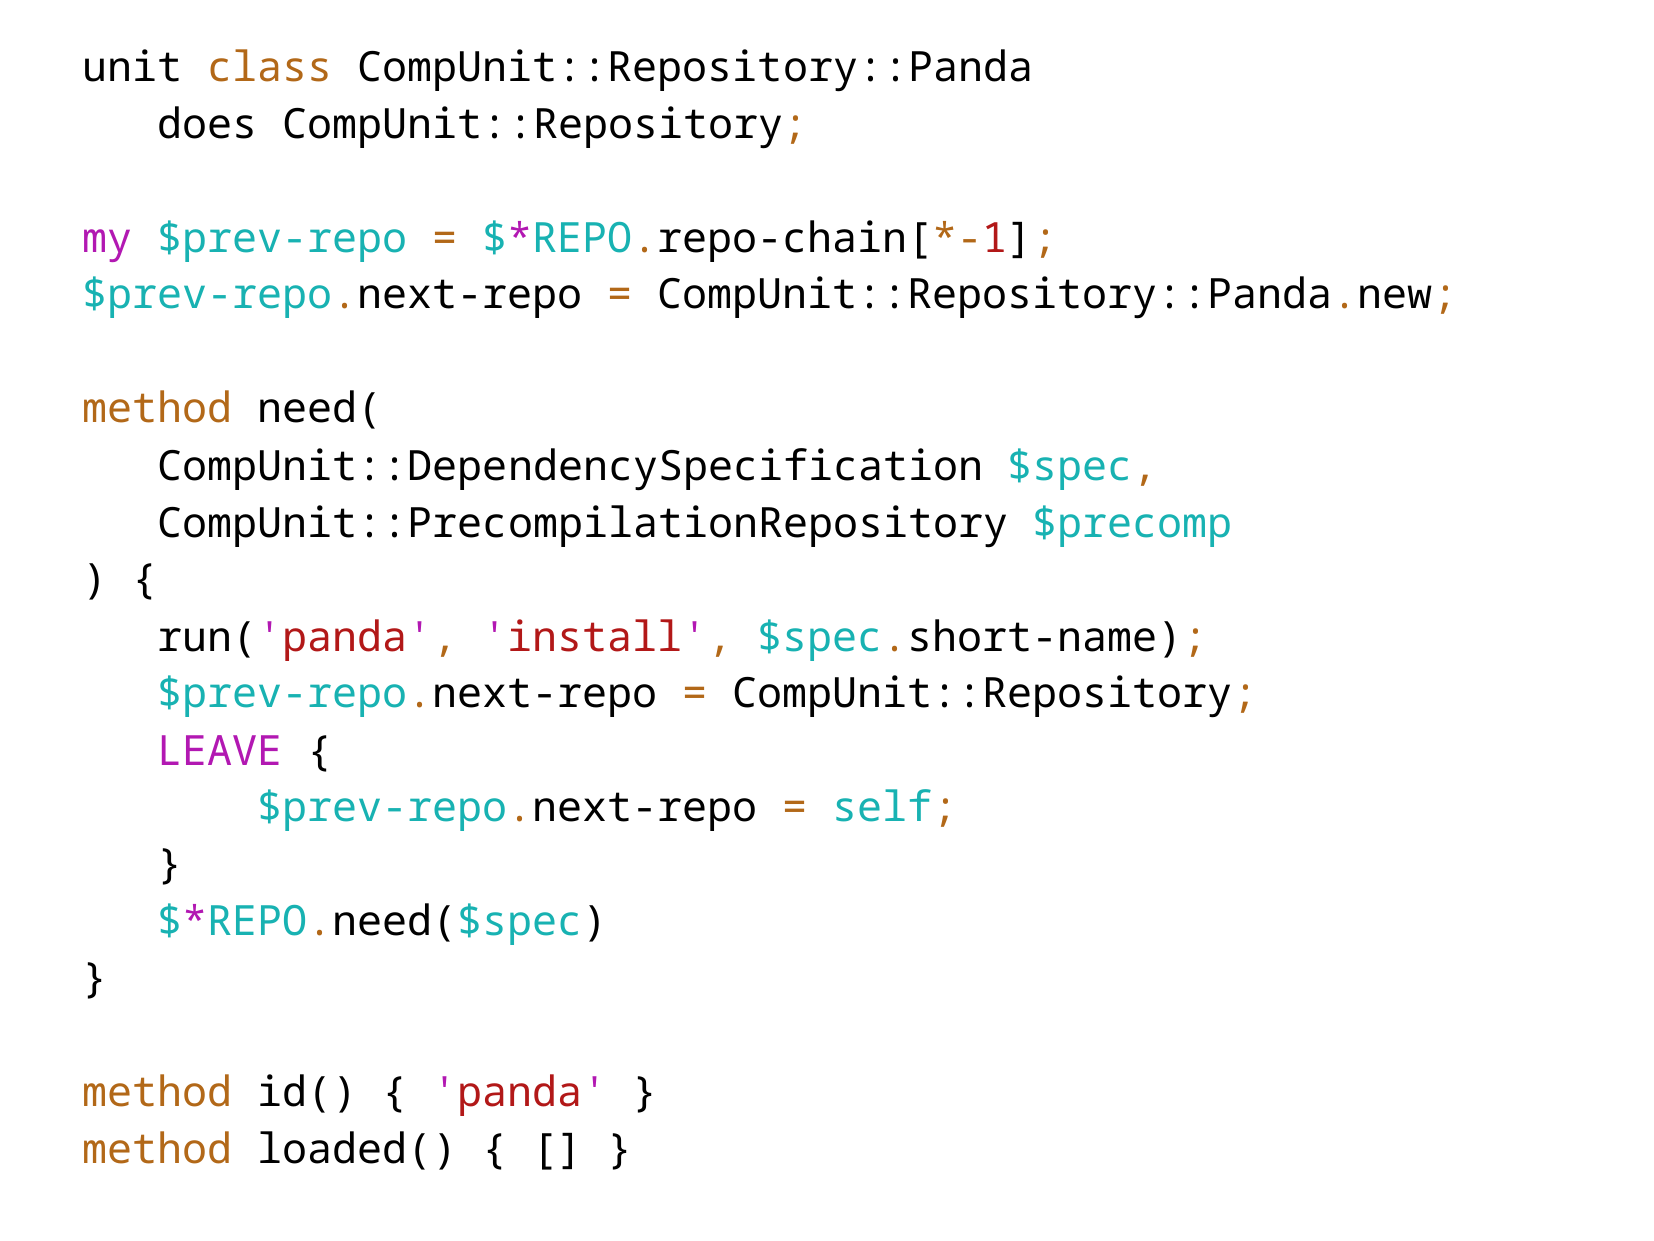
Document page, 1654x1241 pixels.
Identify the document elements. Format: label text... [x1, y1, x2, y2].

subtitle unit class CompUnit::Repository::Panda does CompUnit::Repository; my $prev-repo = $*REPO.repo-chain[*-1]; $prev-repo.next-repo = CompUnit::Repository::Panda.new; method need( CompUnit::DependencySpecification $spec, CompUnit::PrecompilationRepository $precomp ) { run('panda', 'install', $spec.short-name); $prev-repo.next-repo = CompUnit::Repository; LEAVE { $prev-repo.next-repo = self; } $*REPO.need($spec) } method id() { 'panda' } method loaded() { [] } [82, 126, 1571, 1087]
